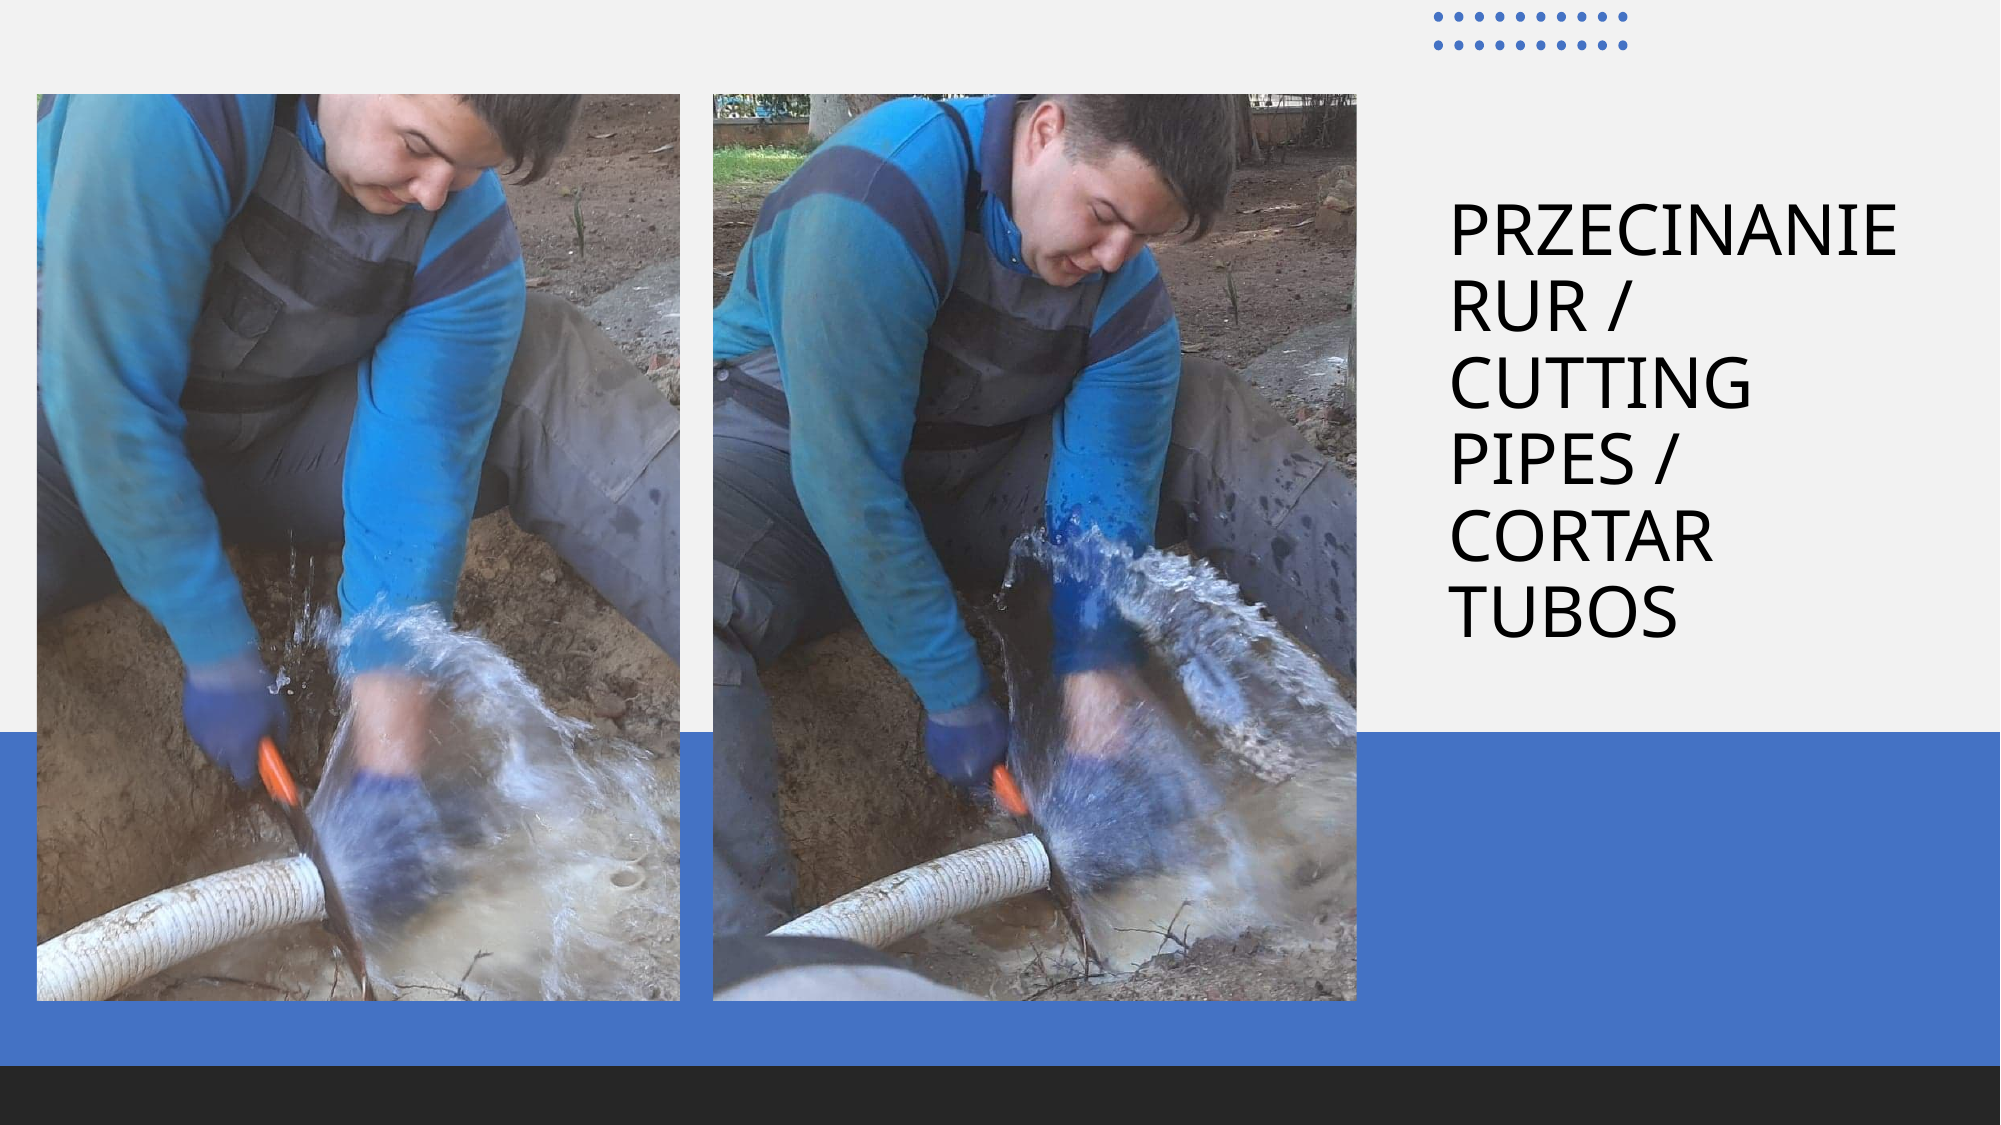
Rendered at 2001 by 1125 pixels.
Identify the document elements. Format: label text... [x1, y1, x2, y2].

picture [36, 94, 680, 1001]
title PRZECINANIE RUR / CUTTING PIPES / CORTAR TUBOS [1433, 184, 1940, 661]
picture [713, 94, 1357, 1001]
text_box [0, 0, 2000, 1125]
